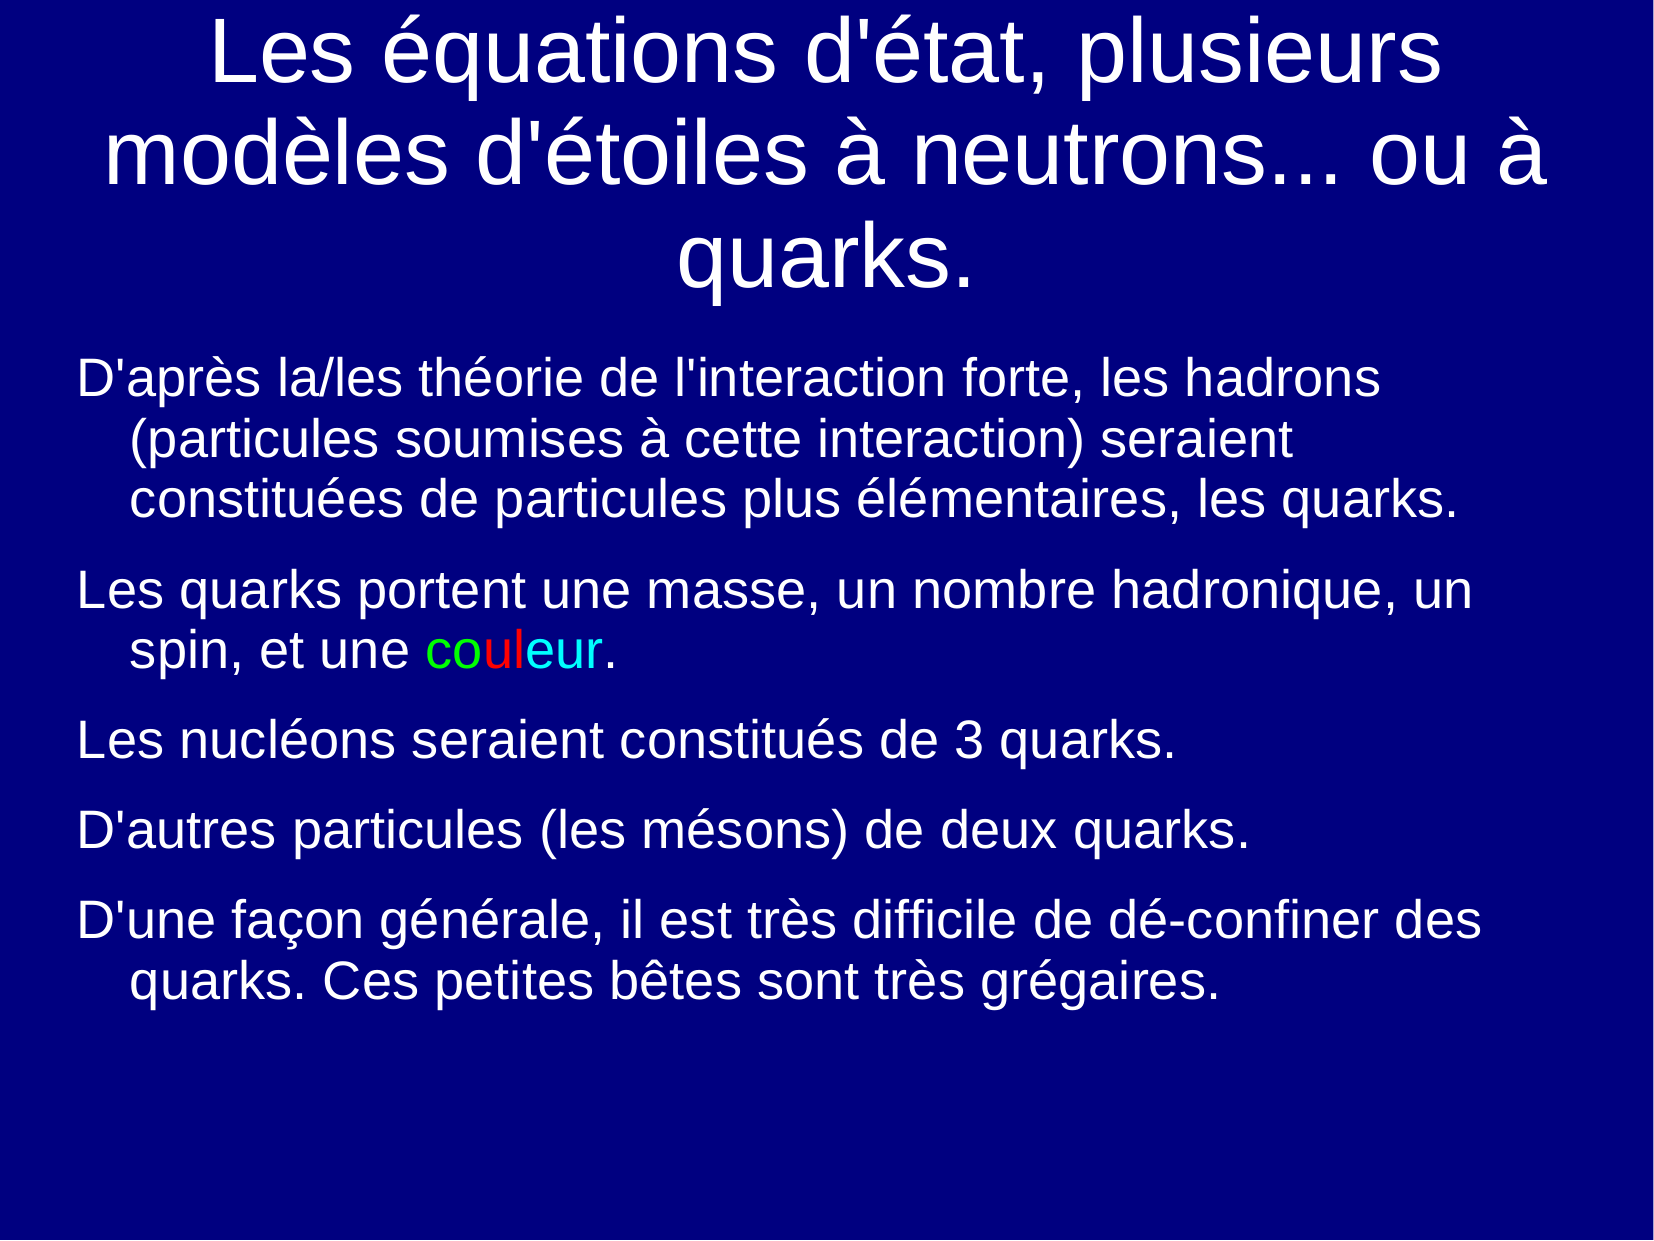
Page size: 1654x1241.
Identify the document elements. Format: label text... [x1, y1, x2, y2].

list D'après la/les théorie de l'interaction forte, les hadrons (particules soumises à cette interaction) seraient constituées de particules plus élémentaires, les quarks. Les quarks portent une masse, un nombre hadronique, un spin, et une couleur. Les nucléons seraient constitués de 3 quarks. D'autres particules (les mésons) de deux quarks. D'une façon générale, il est très difficile de dé-confiner des quarks. Ces petites bêtes sont très grégaires. [59, 347, 1548, 1152]
title Les équations d'état, plusieurs modèles d'étoiles à neutrons... ou à quarks. [82, 0, 1571, 307]
